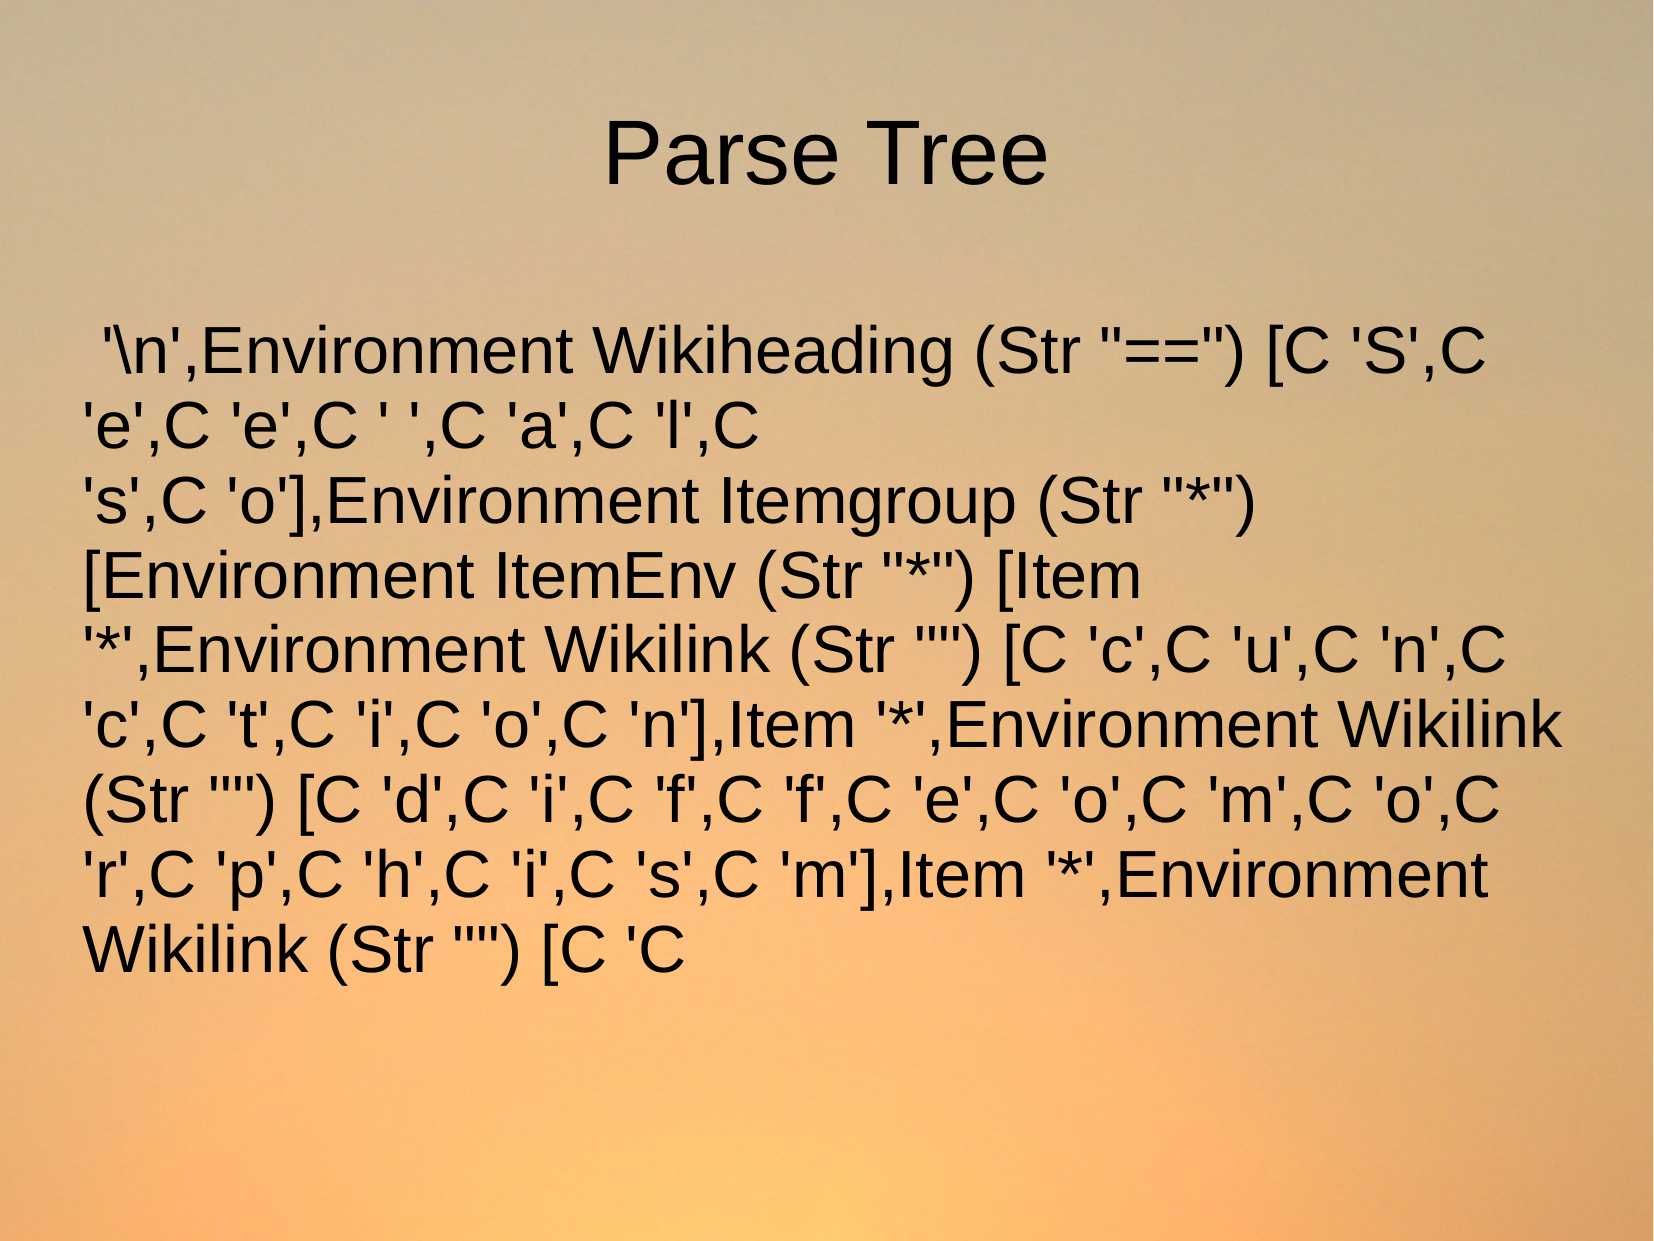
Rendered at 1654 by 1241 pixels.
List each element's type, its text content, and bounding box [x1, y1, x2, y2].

picture [0, 0, 1654, 1241]
title Parse Tree [82, 49, 1571, 257]
subtitle '\n',Environment Wikiheading (Str "==") [C 'S',C 'e',C 'e',C ' ',C 'a',C 'l',C 's',C 'o'],Environment Itemgroup (Str "*") [Environment ItemEnv (Str "*") [Item '*',Environment Wikilink (Str "") [C 'c',C 'u',C 'n',C 'c',C 't',C 'i',C 'o',C 'n'],Item '*',Environment Wikilink (Str "") [C 'd',C 'i',C 'f',C 'f',C 'e',C 'o',C 'm',C 'o',C 'r',C 'p',C 'h',C 'i',C 's',C 'm'],Item '*',Environment Wikilink (Str "") [C 'C [82, 290, 1571, 1010]
